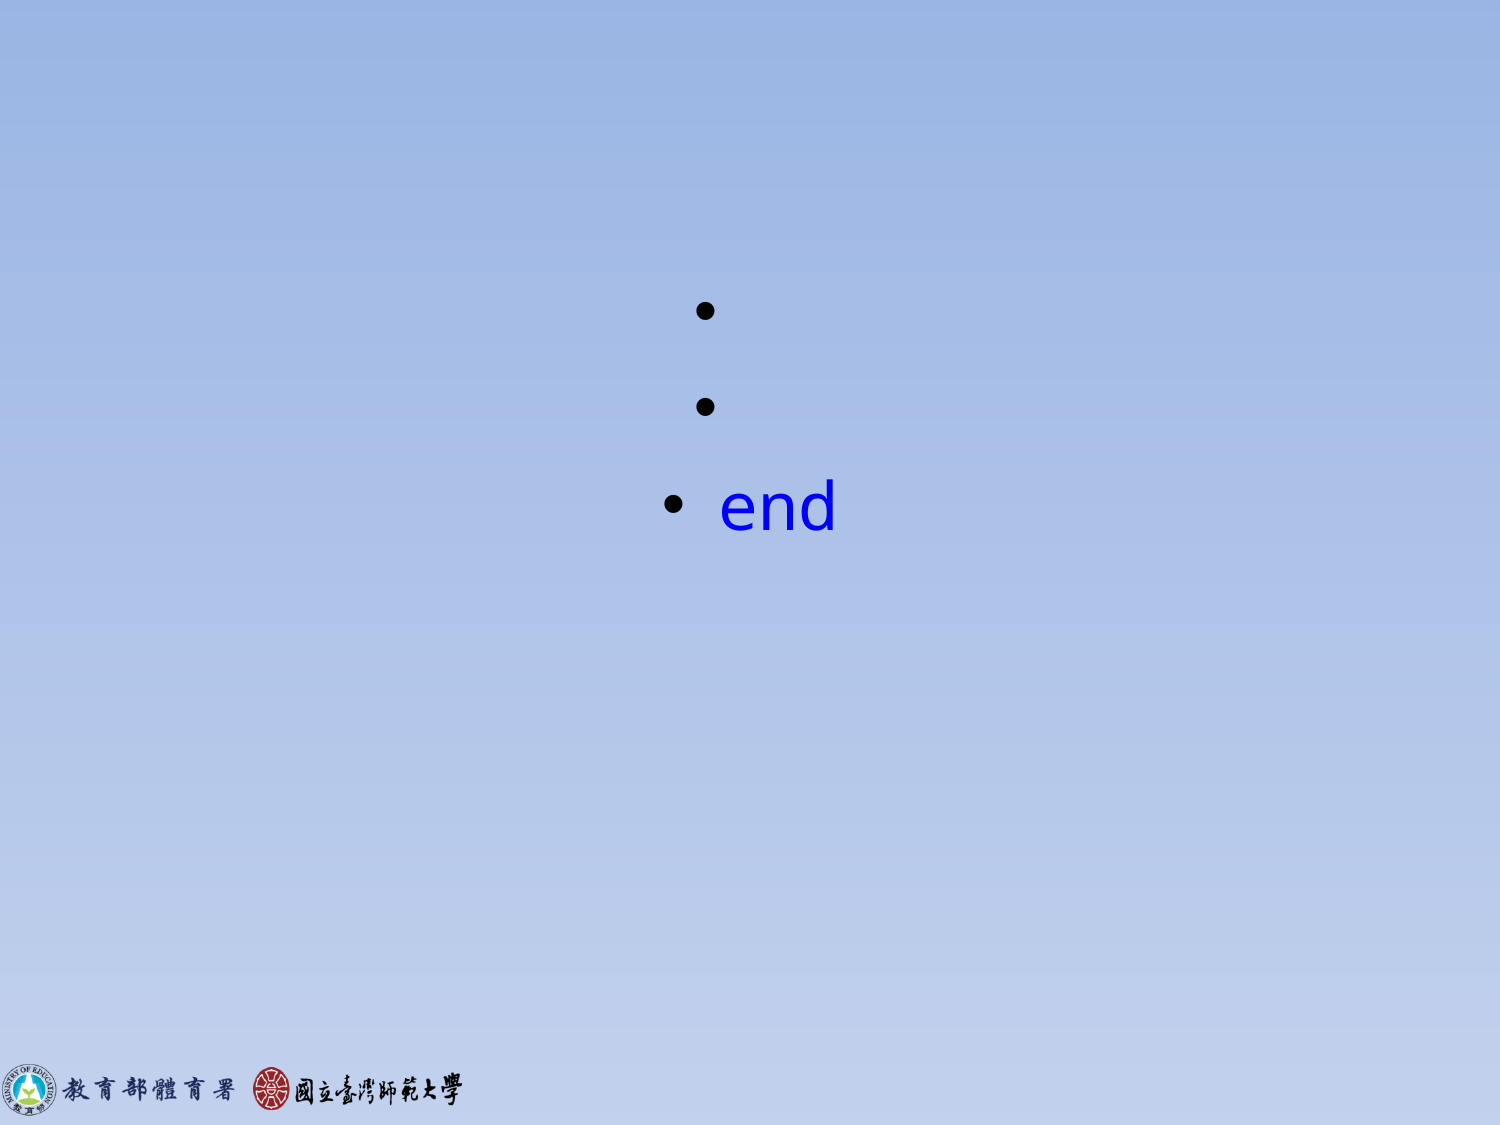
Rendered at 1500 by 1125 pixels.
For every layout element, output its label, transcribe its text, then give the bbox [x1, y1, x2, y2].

list end [75, 262, 1426, 1005]
